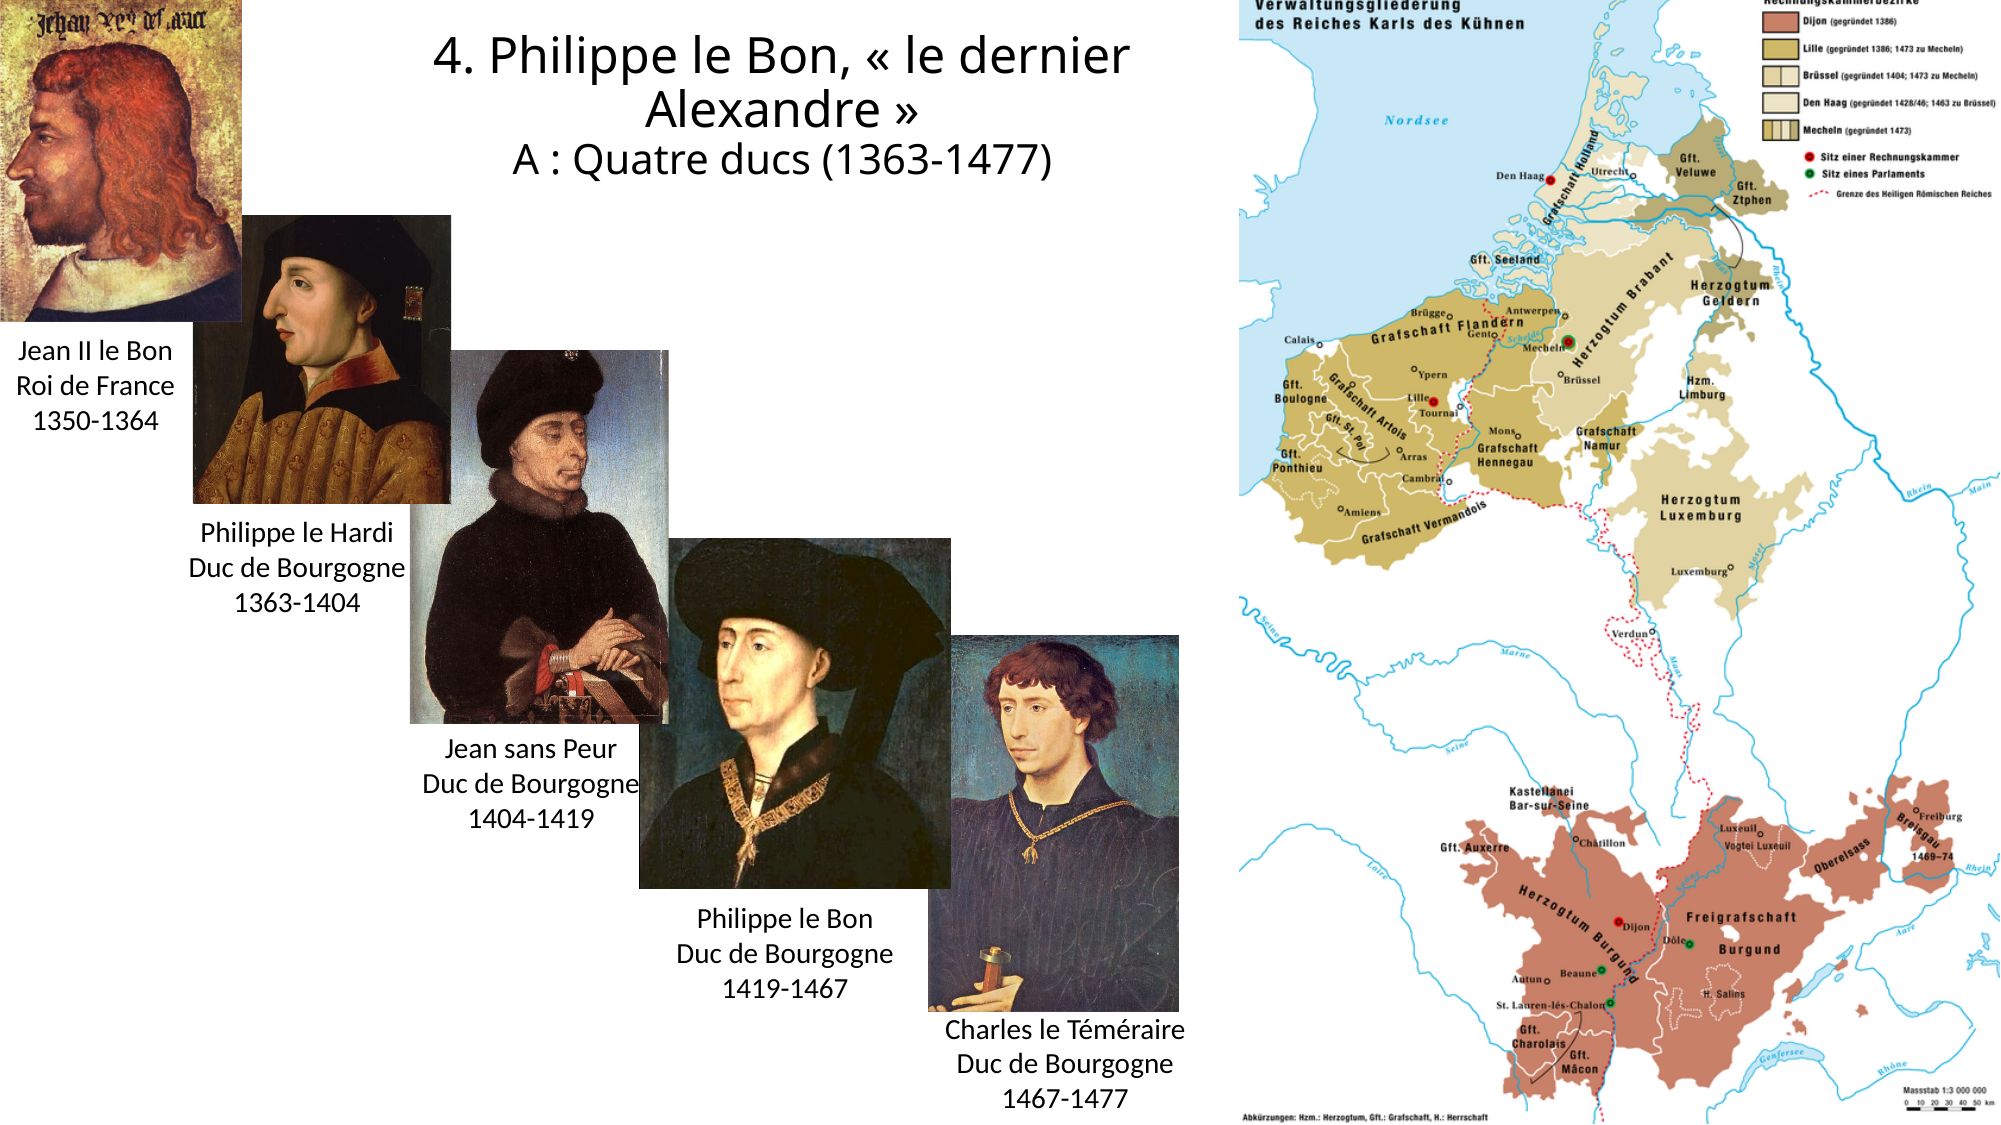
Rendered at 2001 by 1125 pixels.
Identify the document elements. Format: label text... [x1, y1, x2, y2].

picture [1239, 0, 2000, 1124]
title 4. Philippe le Bon, « le dernier Alexandre » A : Quatre ducs (1363-1477) [290, 0, 1239, 216]
text_box Jean II le Bon Roi de France 1350-1364 [0, 324, 192, 446]
text_box Philippe le Hardi Duc de Bourgogne 1363-1404 [172, 505, 423, 627]
text_box Charles le Téméraire Duc de Bourgogne 1467-1477 [928, 1002, 1203, 1124]
text_box Philippe le Bon Duc de Bourgogne 1419-1467 [660, 892, 911, 1014]
text_box Jean sans Peur Duc de Bourgogne 1404-1419 [406, 722, 657, 844]
picture [0, 0, 1179, 1002]
